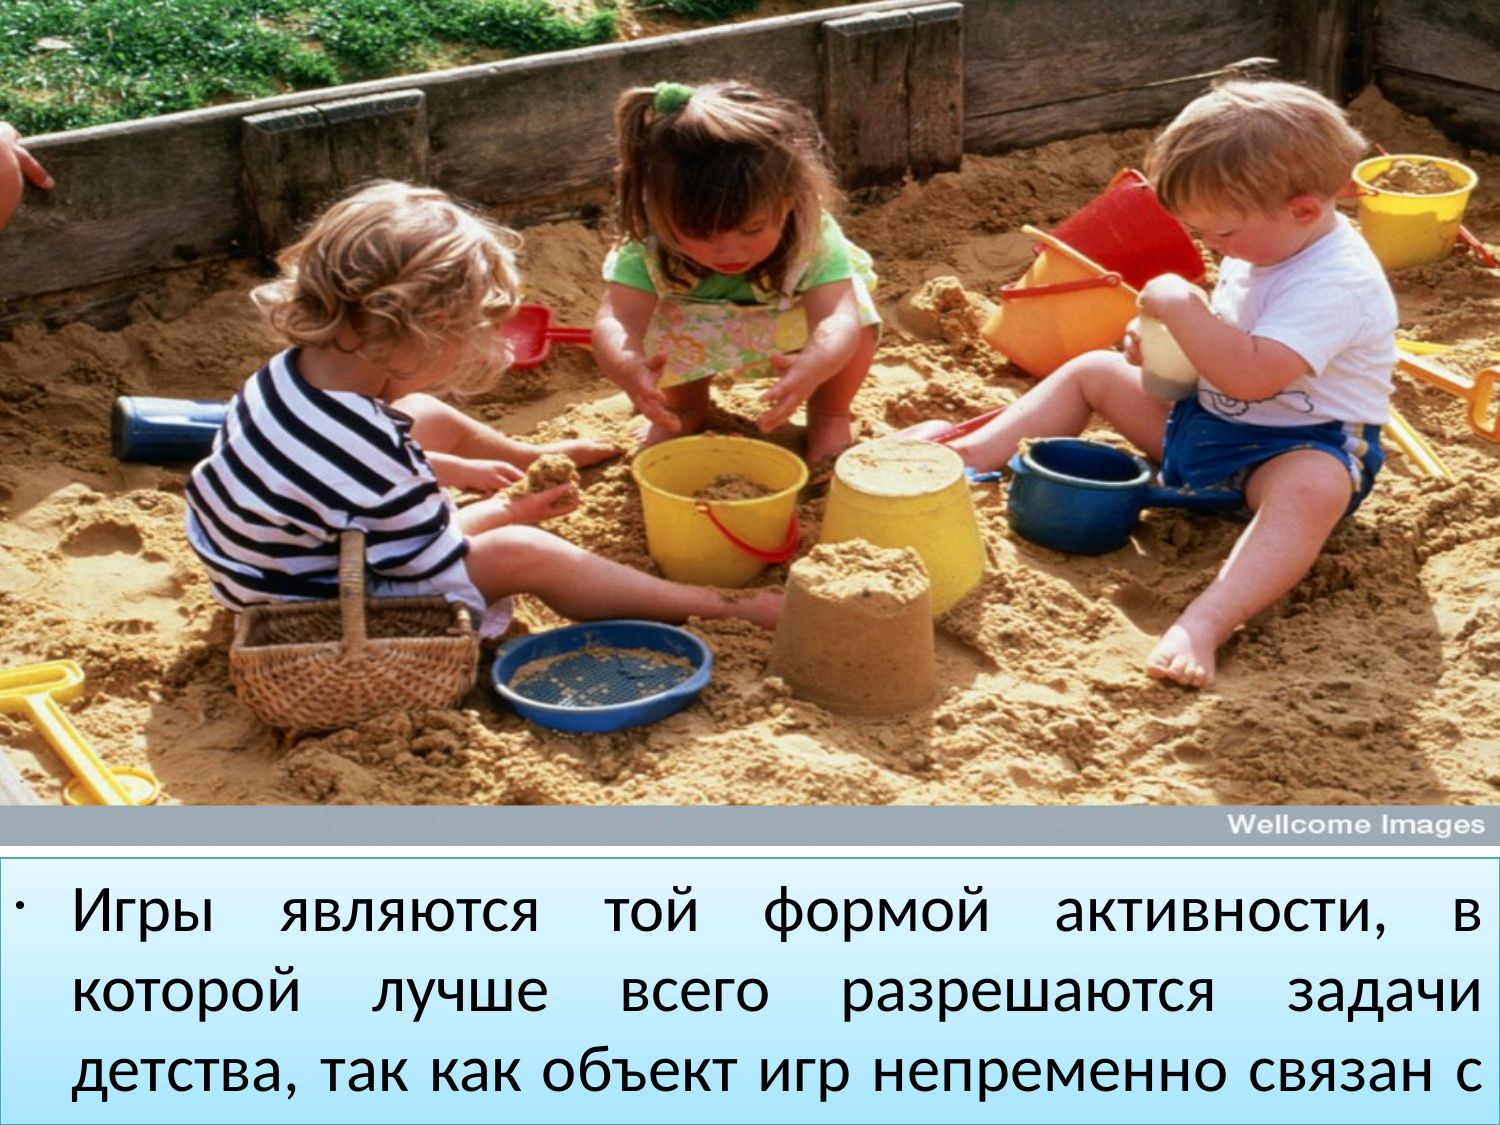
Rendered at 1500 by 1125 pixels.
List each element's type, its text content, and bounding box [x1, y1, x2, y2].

picture [0, 0, 1500, 846]
list Игры являются той формой активности, в которой лучше всего разрешаются задачи детства, так как объект игр непременно связан с реальностью, хотя и не состоит всецело из нее. [0, 857, 1500, 1125]
